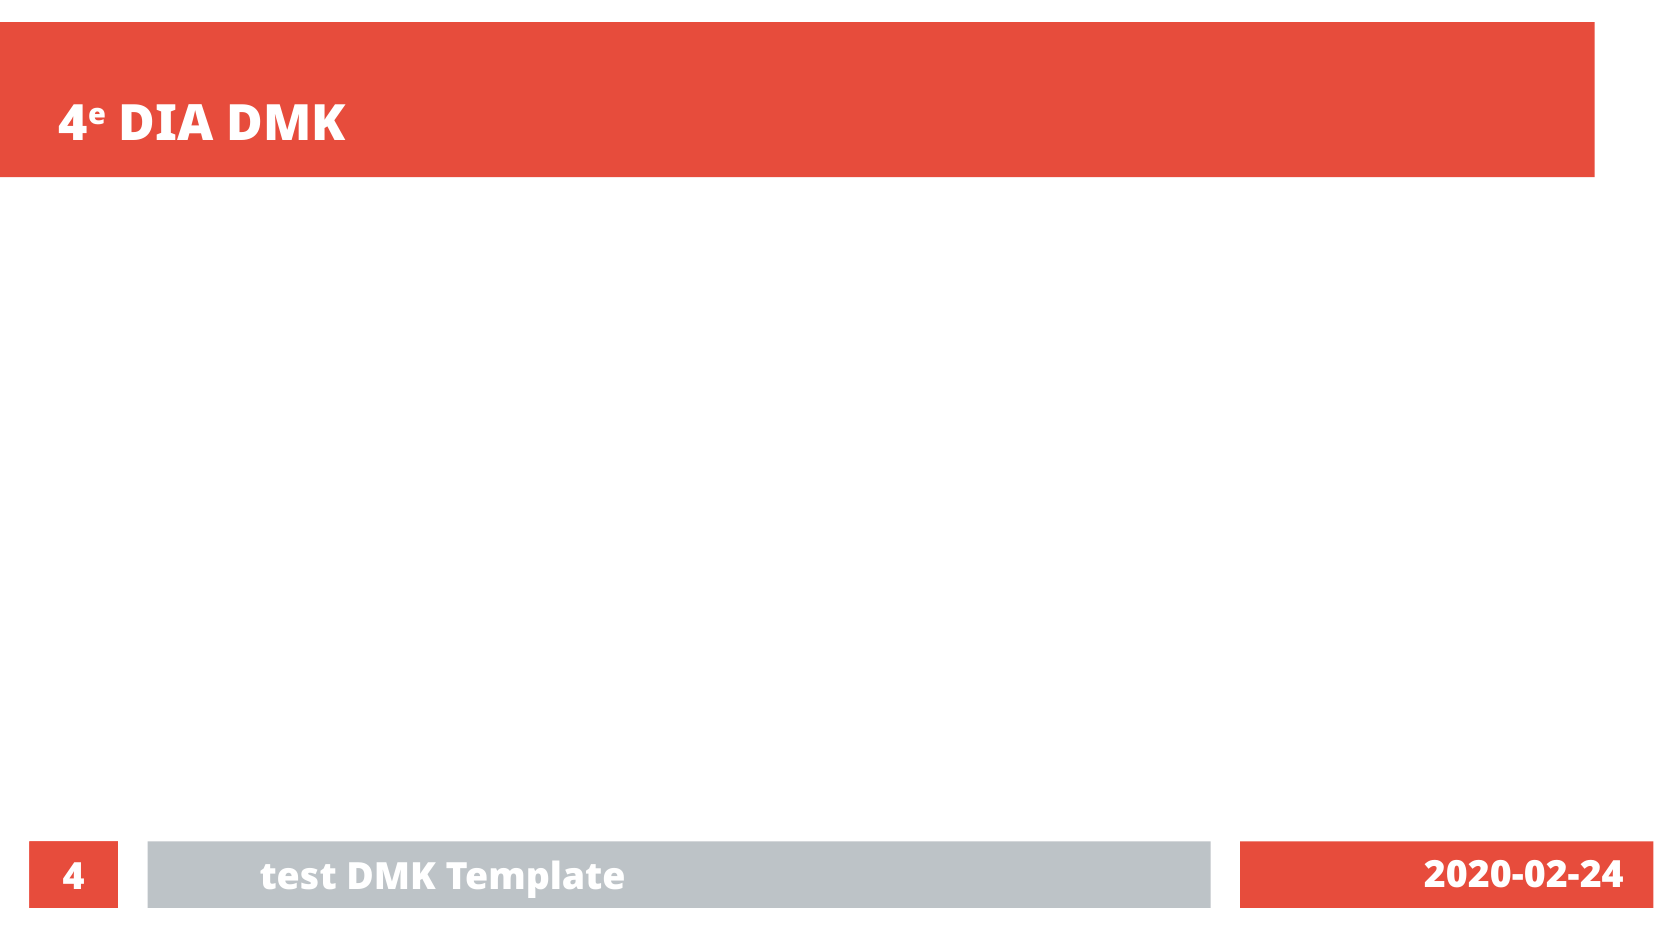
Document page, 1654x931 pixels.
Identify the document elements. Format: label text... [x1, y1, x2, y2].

title 4e DIA DMK [58, 44, 1595, 155]
